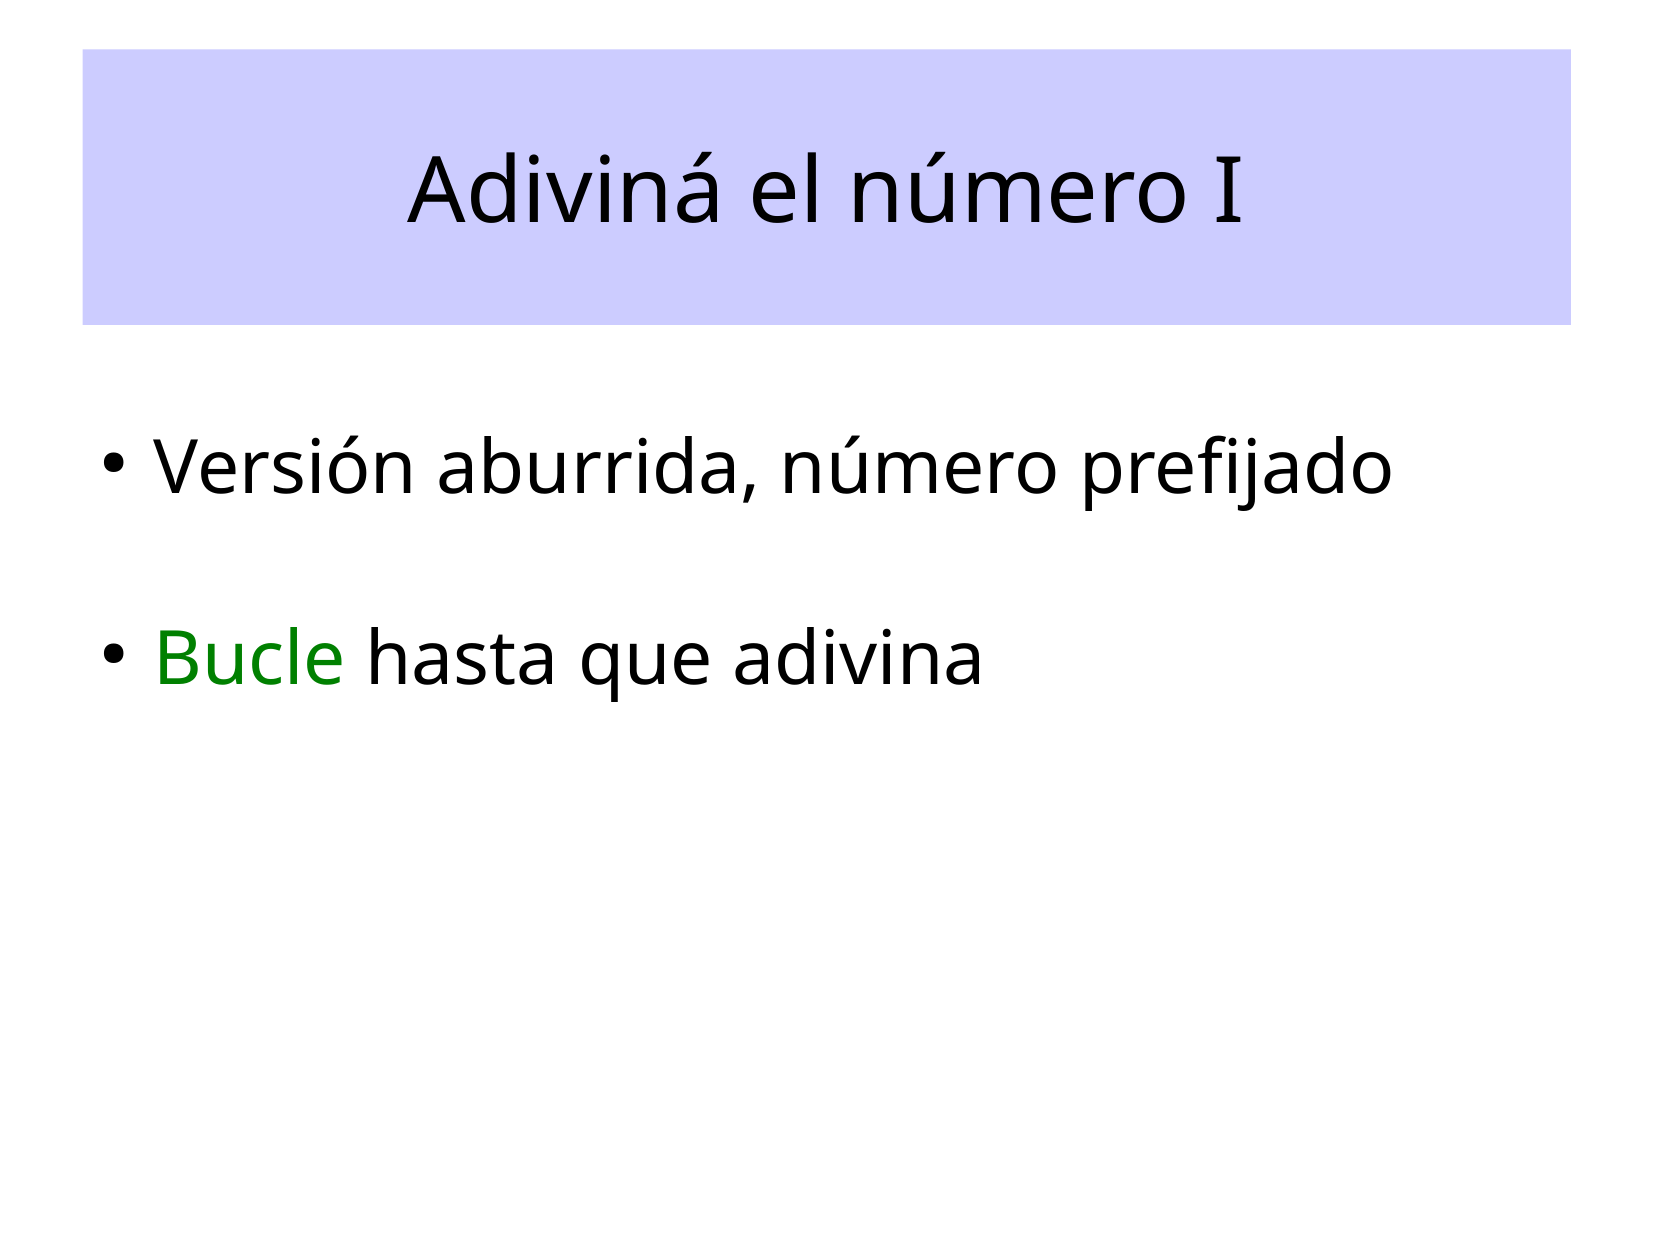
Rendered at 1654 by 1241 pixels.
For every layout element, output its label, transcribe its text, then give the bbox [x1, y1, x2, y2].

title Adiviná el número I [82, 56, 1571, 318]
list Versión aburrida, número prefijado Bucle hasta que adivina [82, 413, 1571, 1232]
